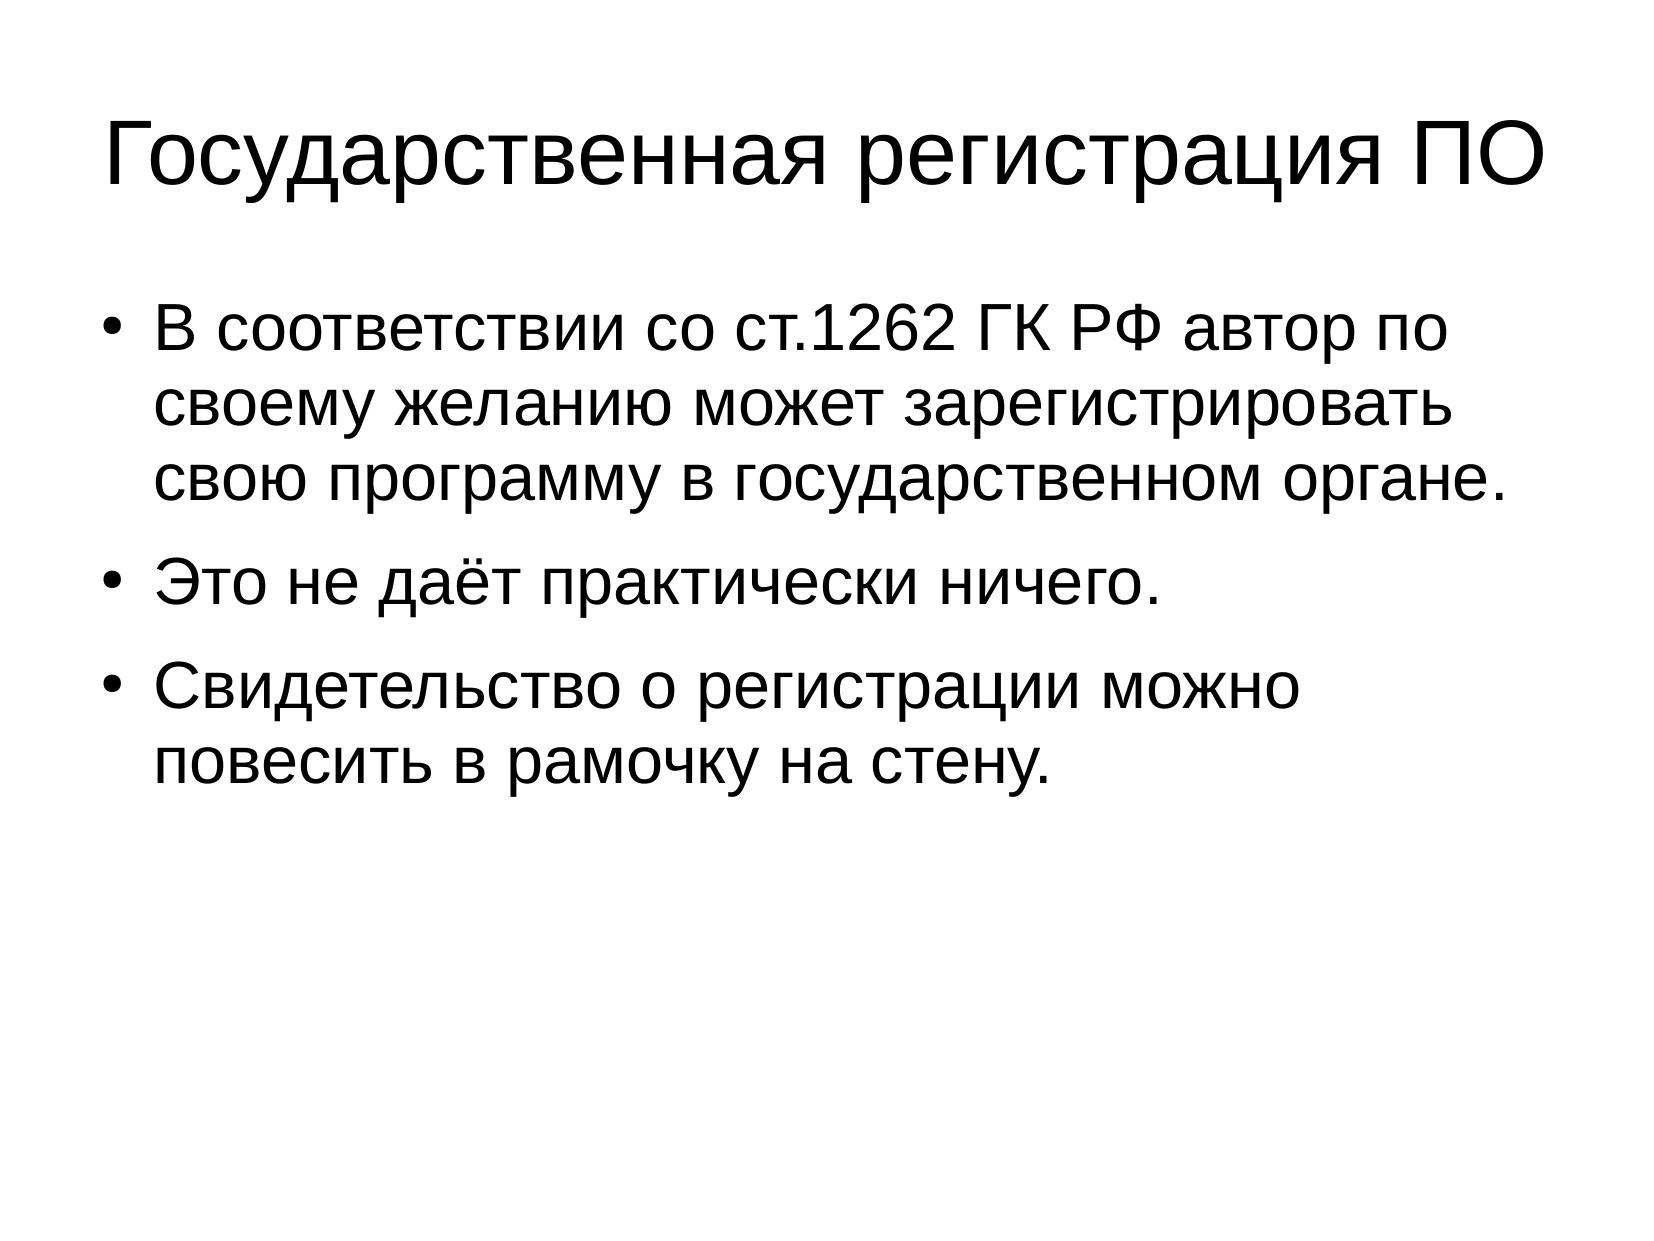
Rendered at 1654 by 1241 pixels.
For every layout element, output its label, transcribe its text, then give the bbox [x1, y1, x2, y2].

list В соответствии со ст.1262 ГК РФ автор по своему желанию может зарегистрировать свою программу в государственном органе. Это не даёт практически ничего. Свидетельство о регистрации можно повесить в рамочку на стену. [82, 290, 1571, 1010]
title Государственная регистрация ПО [82, 49, 1571, 257]
